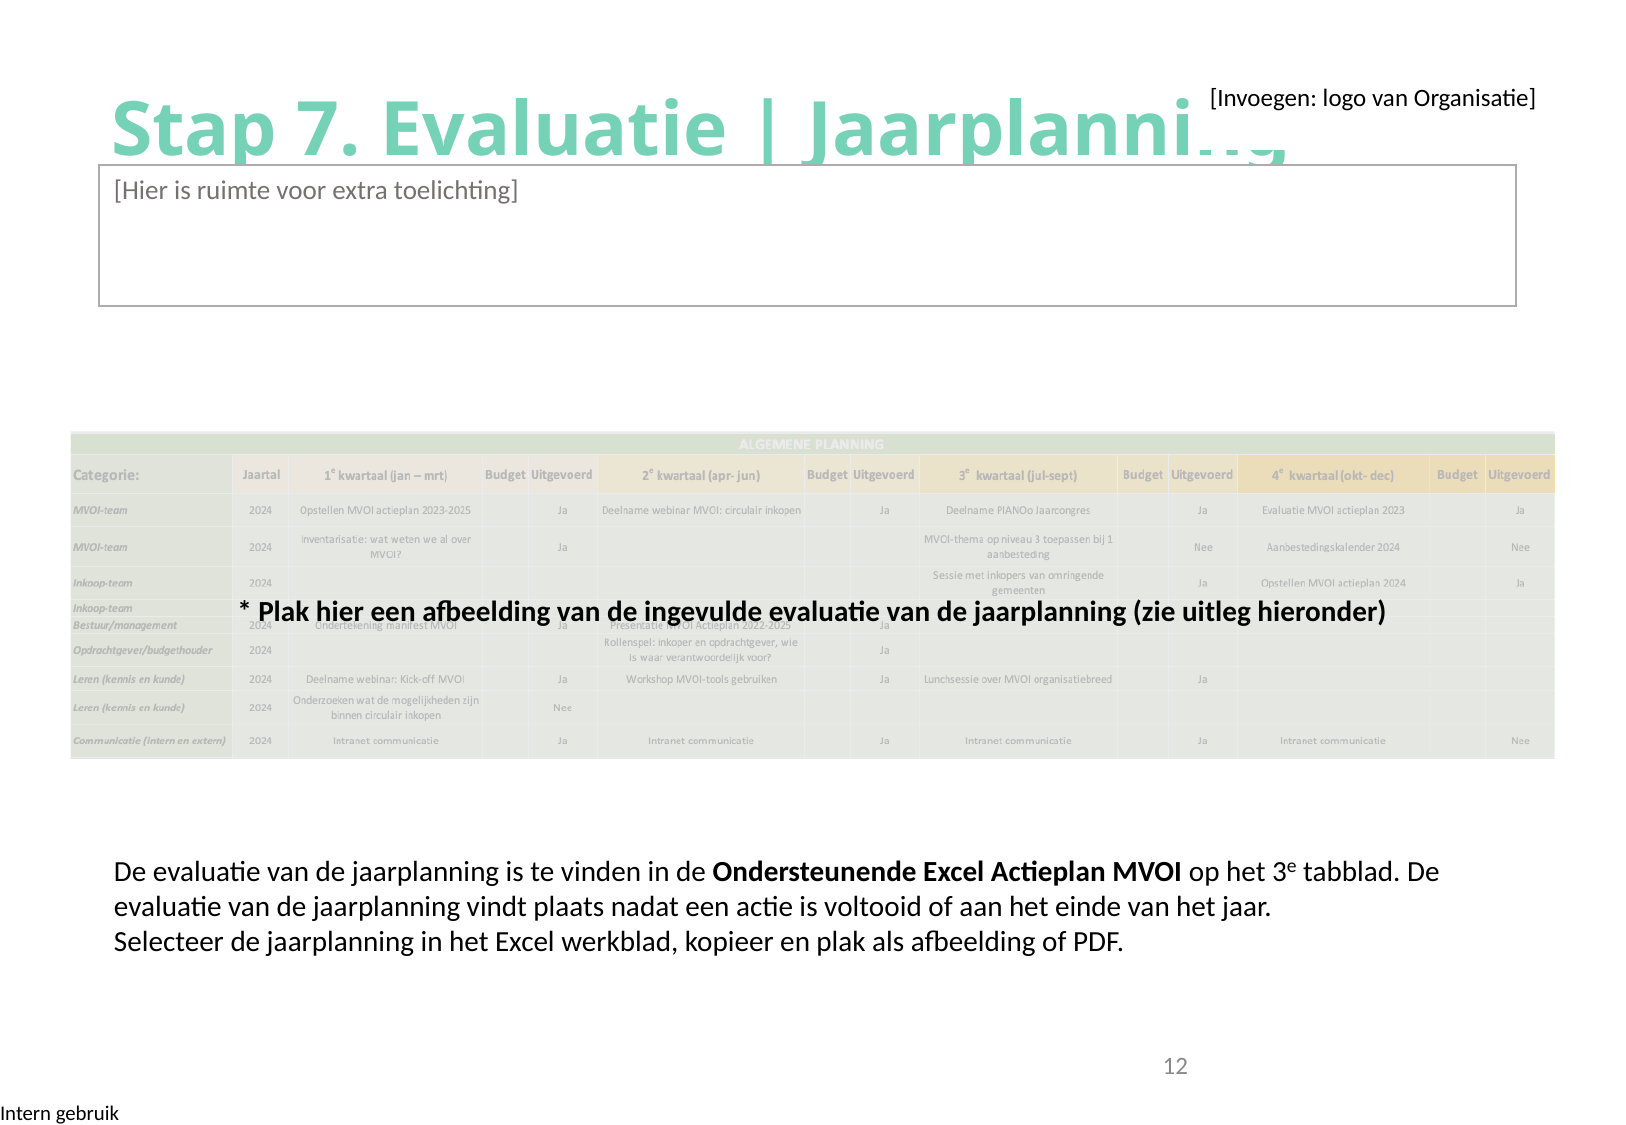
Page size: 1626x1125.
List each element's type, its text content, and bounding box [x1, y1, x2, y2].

text_box * Plak hier een afbeelding van de ingevulde evaluatie van de jaarplanning (zie uitleg hieronder) [0, 585, 1625, 636]
text_box 12 [1147, 1034, 1514, 1095]
text_box De evaluatie van de jaarplanning is te vinden in de Ondersteunende Excel Actieplan MVOI op het 3e tabblad. De evaluatie van de jaarplanning vindt plaats nadat een actie is voltooid of aan het einde van het jaar. Selecteer de jaarplanning in het Excel werkblad, kopieer en plak als afbeelding of PDF. [99, 845, 1516, 986]
text_box [71, 636, 1554, 759]
text_box [71, 431, 1554, 585]
text_box [Hier is ruimte voor extra toelichting] [99, 165, 1516, 306]
text_box Stap 7. Evaluatie | Jaarplanning [98, 28, 1613, 179]
text_box [Invoegen: logo van Organisatie] [1191, 44, 1556, 150]
